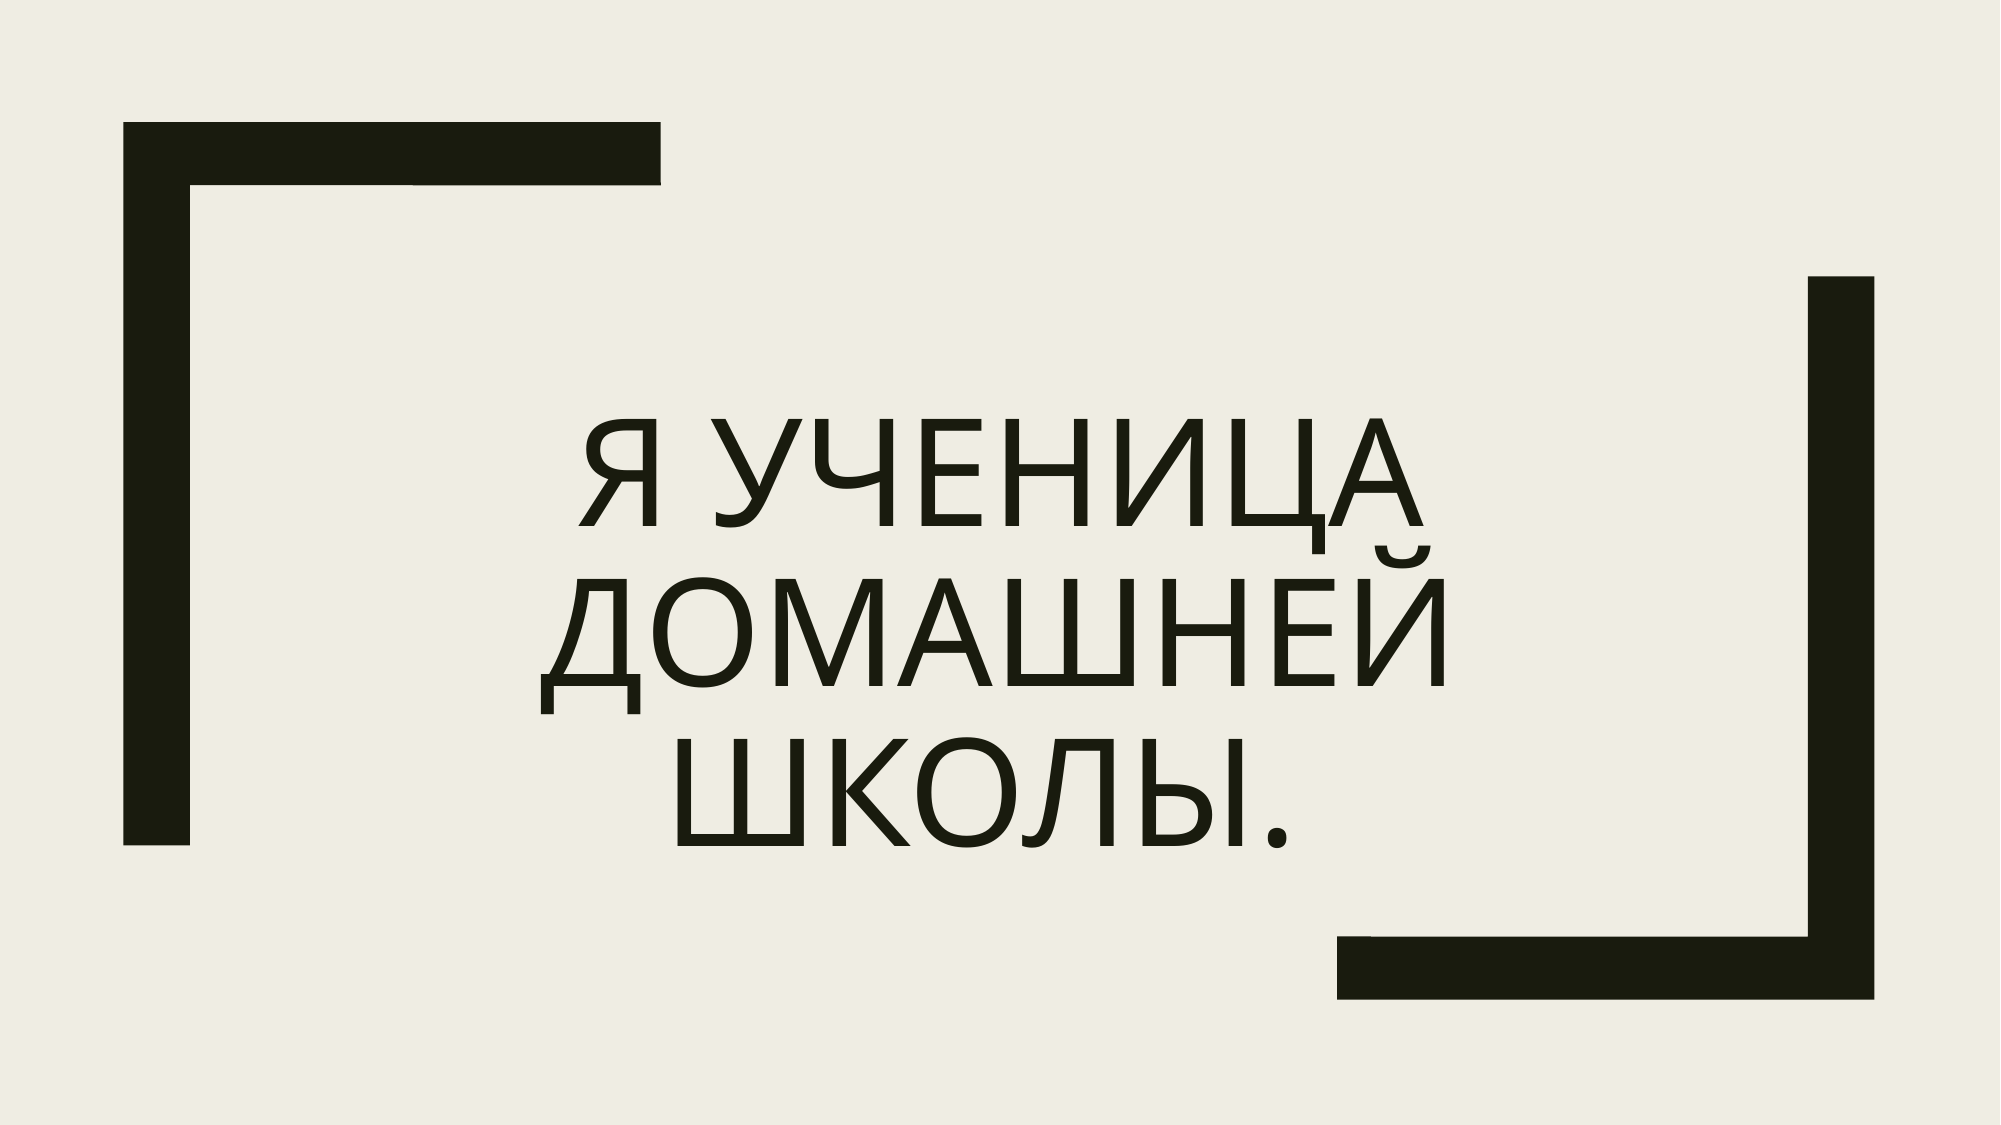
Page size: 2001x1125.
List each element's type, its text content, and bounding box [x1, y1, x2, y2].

subtitle [342, 748, 1464, 928]
title Я ученица Домашней школы. [314, 390, 1686, 735]
